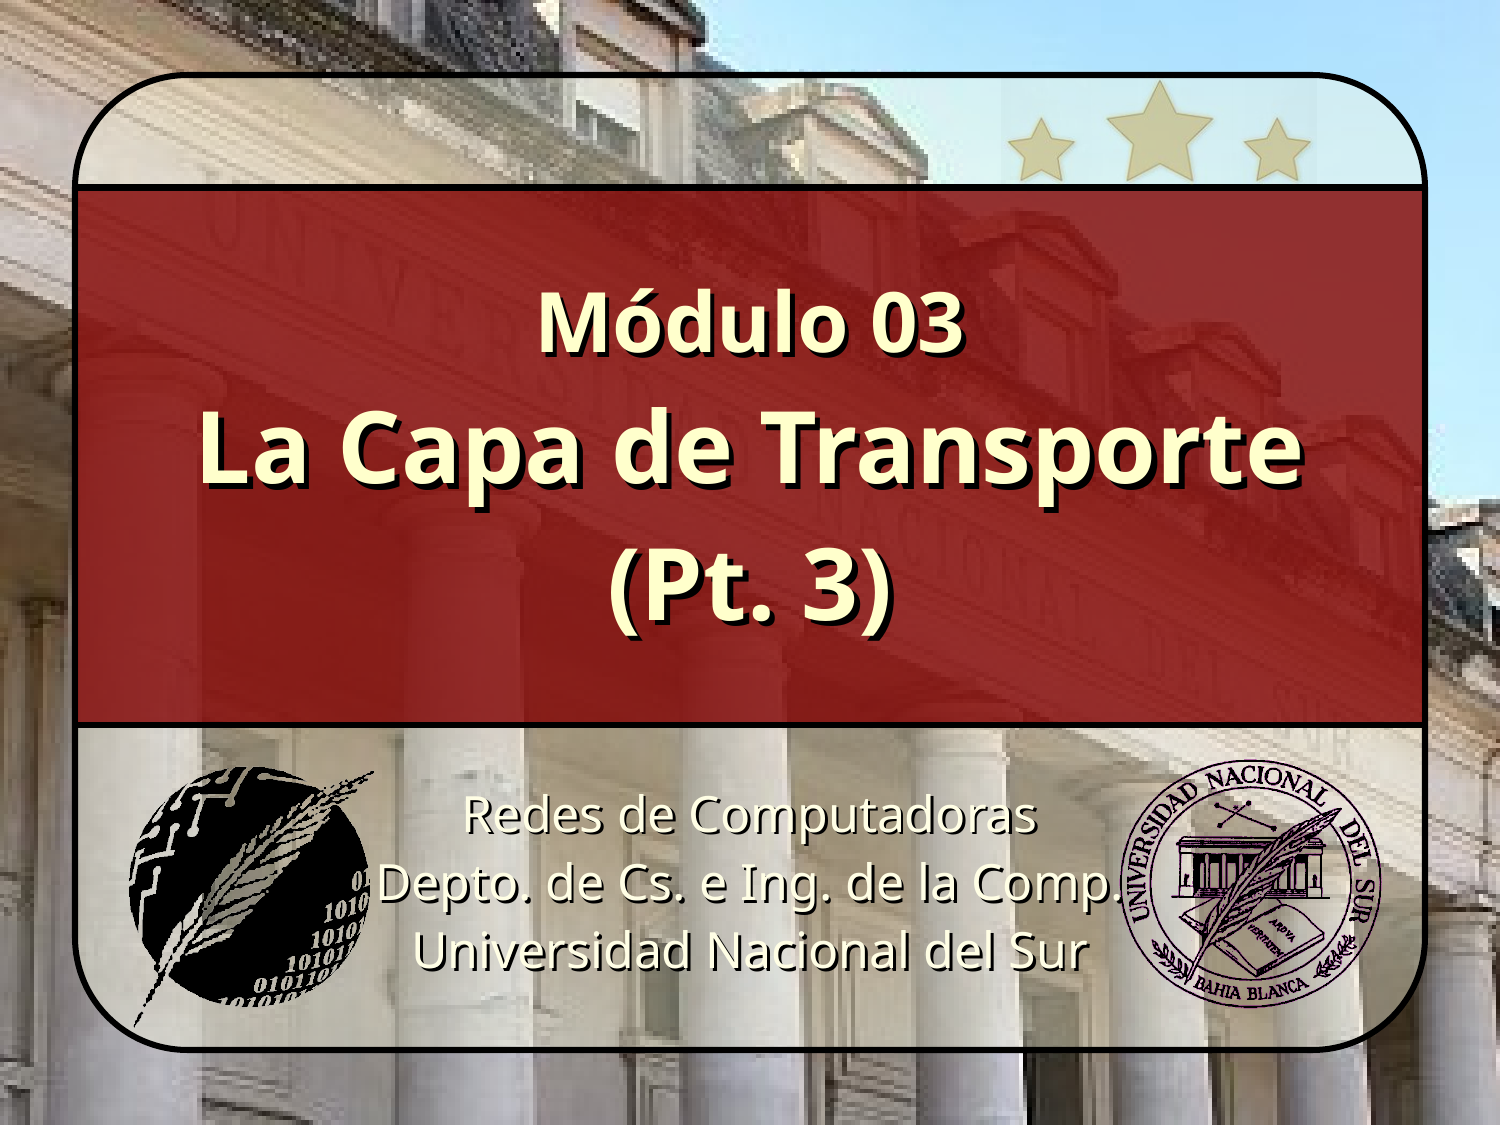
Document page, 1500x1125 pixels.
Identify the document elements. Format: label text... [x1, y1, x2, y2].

picture [0, 0, 1500, 1125]
title Módulo 03 La Capa de Transporte (Pt. 3) [128, 187, 1372, 726]
